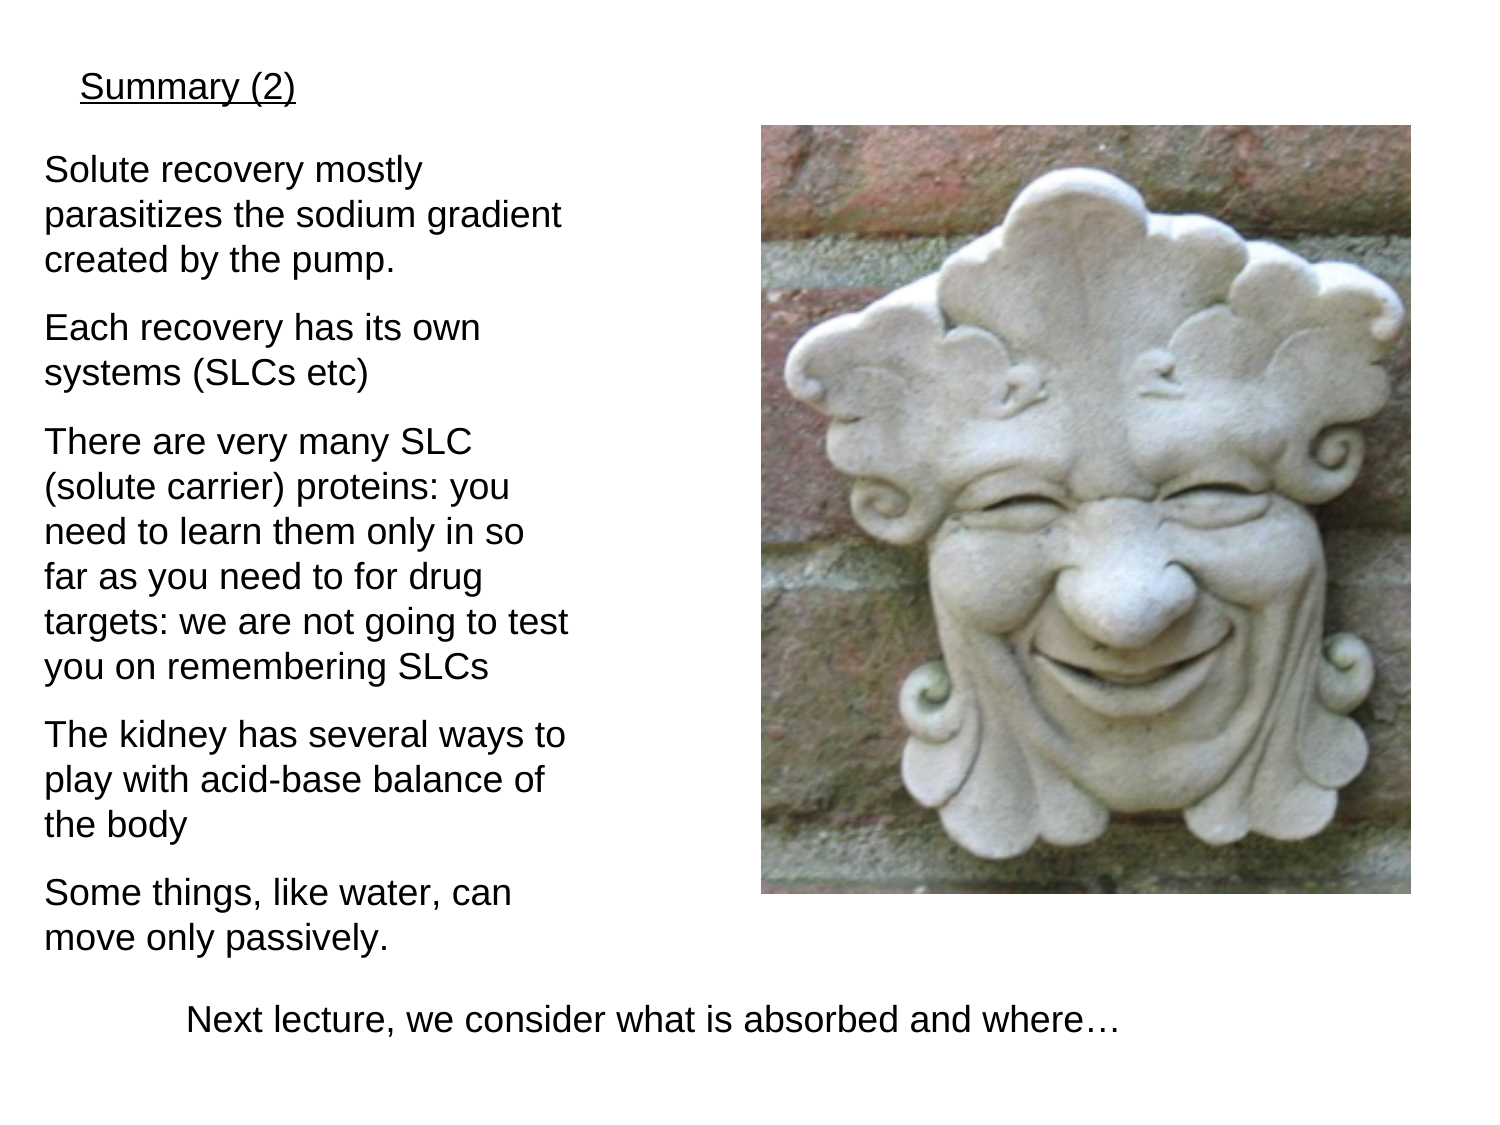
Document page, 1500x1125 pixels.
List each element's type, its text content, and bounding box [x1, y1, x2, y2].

text_box Summary (2) [64, 54, 1117, 116]
text_box Solute recovery mostly parasitizes the sodium gradient created by the pump. Each recovery has its own systems (SLCs etc) There are very many SLC (solute carrier) proteins: you need to learn them only in so far as you need to for drug targets: we are not going to test you on remembering SLCs The kidney has several ways to play with acid-base balance of the body Some things, like water, can move only passively. [29, 137, 585, 1125]
text_box Next lecture, we consider what is absorbed and where… [171, 987, 1388, 1049]
chart [761, 125, 1411, 894]
